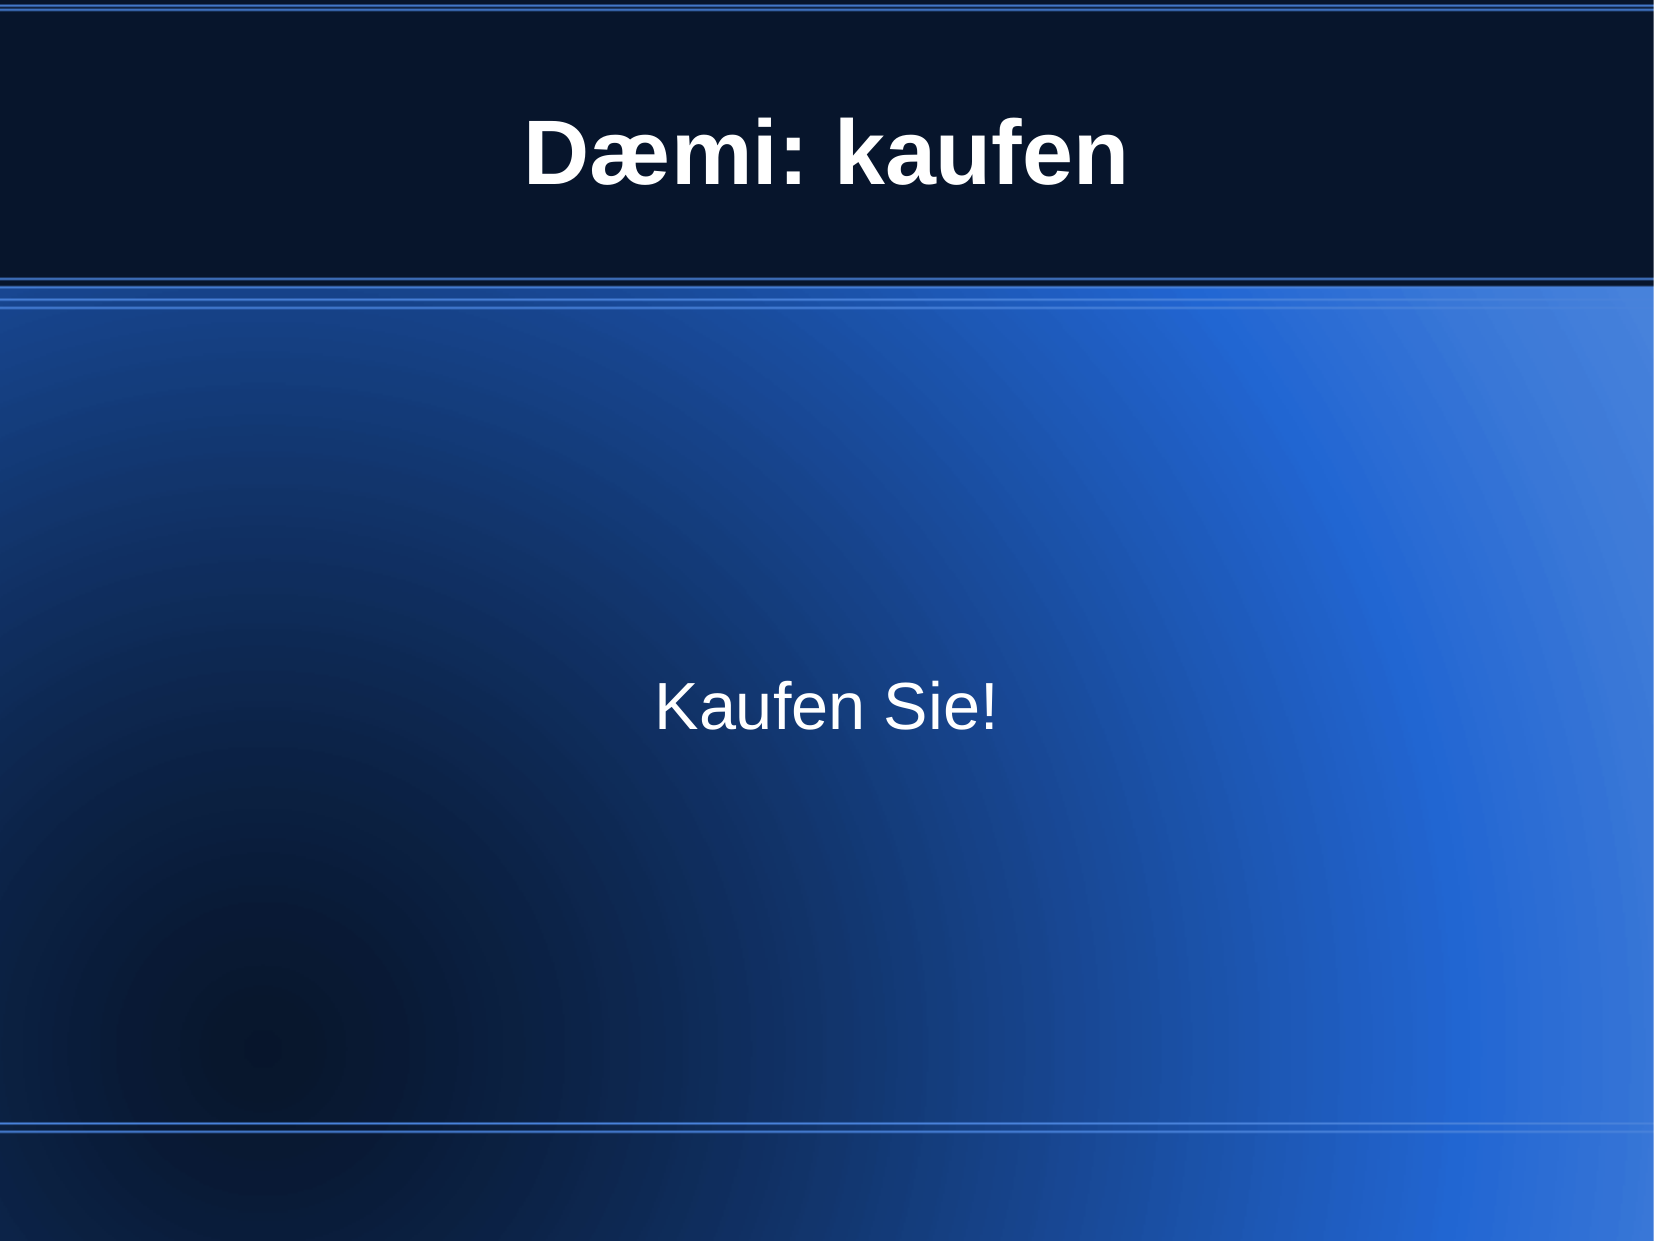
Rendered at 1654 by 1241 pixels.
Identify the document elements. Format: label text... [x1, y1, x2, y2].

picture [0, 0, 1654, 1241]
title Dæmi: kaufen [82, 56, 1571, 250]
subtitle Kaufen Sie! [82, 362, 1571, 1050]
